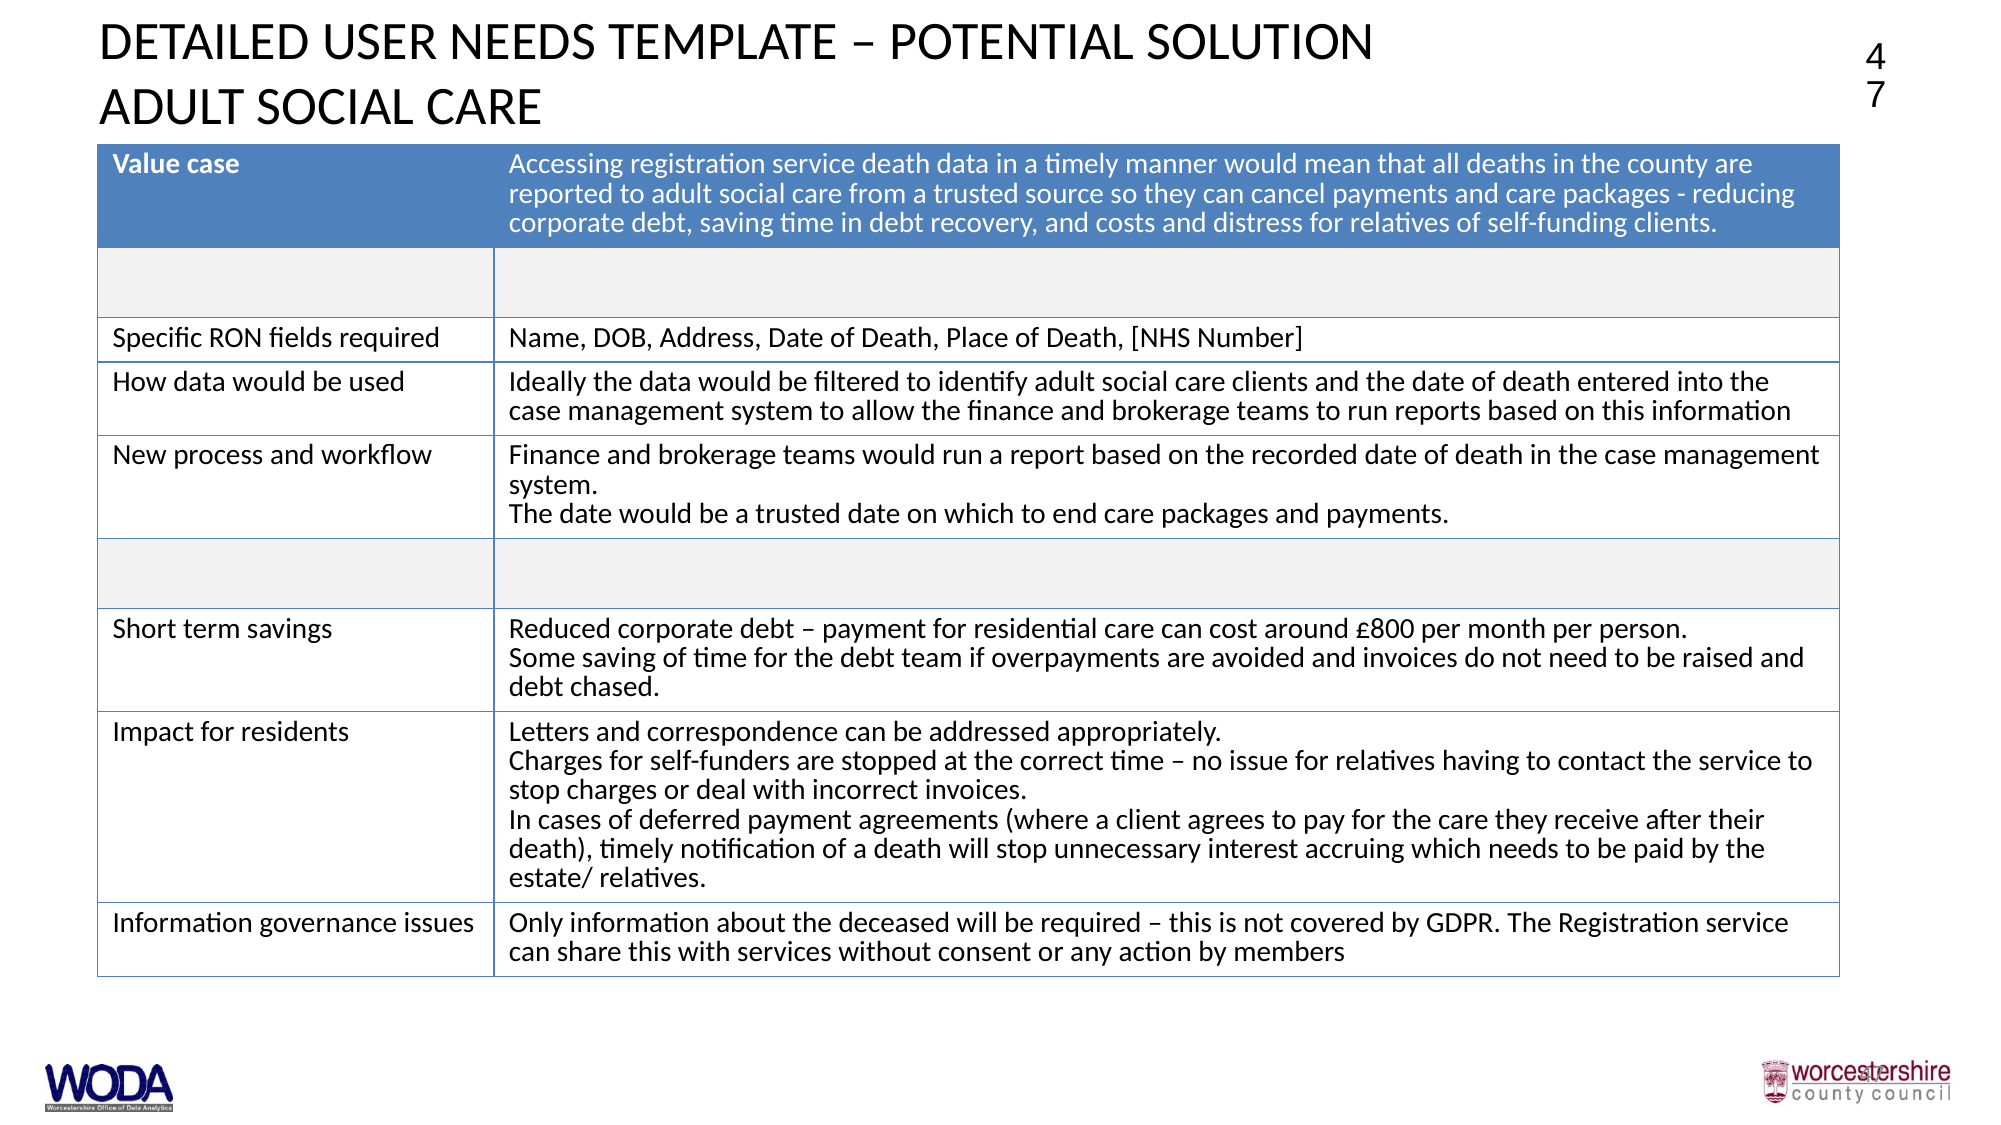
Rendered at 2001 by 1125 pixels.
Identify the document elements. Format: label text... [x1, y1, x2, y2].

table_cell Name, DOB, Address, Date of Death, Place of Death, [NHS Number] [495, 318, 1839, 361]
table_header Value case [98, 145, 493, 247]
table_cell How data would be used [98, 363, 493, 435]
table_cell [98, 539, 493, 608]
table_cell Specific RON fields required [98, 318, 493, 361]
slide_number <number> [1433, 1042, 1900, 1103]
picture [45, 1064, 173, 1112]
table_cell Impact for residents [98, 712, 493, 902]
table_cell [495, 248, 1839, 317]
table_cell Short term savings [98, 609, 493, 711]
picture [1749, 1049, 1971, 1114]
table_cell Letters and correspondence can be addressed appropriately. Charges for self-funders are stopped at the correct time – no issue for relatives having to contact the service to stop charges or deal with incorrect invoices. In cases of deferred payment agreements (where a client agrees to pay for the care they receive after their death), timely notification of a death will stop unnecessary interest accruing which needs to be paid by the estate/ relatives. [495, 712, 1839, 902]
table_cell [98, 248, 493, 317]
table_cell [495, 539, 1839, 608]
table_header Accessing registration service death data in a timely manner would mean that all deaths in the county are reported to adult social care from a trusted source so they can cancel payments and care packages - reducing corporate debt, saving time in debt recovery, and costs and distress for relatives of self-funding clients. [495, 145, 1839, 247]
table_cell Only information about the deceased will be required – this is not covered by GDPR. The Registration service can share this with services without consent or any action by members [495, 903, 1839, 976]
table_cell New process and workflow [98, 436, 493, 538]
table_cell Finance and brokerage teams would run a report based on the recorded date of death in the case management system. The date would be a trusted date on which to end care packages and payments. [495, 436, 1839, 538]
table_cell Ideally the data would be filtered to identify adult social care clients and the date of death entered into the case management system to allow the finance and brokerage teams to run reports based on this information [495, 363, 1839, 435]
table_cell Reduced corporate debt – payment for residential care can cost around £800 per month per person. Some saving of time for the debt team if overpayments are avoided and invoices do not need to be raised and debt chased. [495, 609, 1839, 711]
title DETAILED USER NEEDS TEMPLATE – POTENTIAL SOLUTION ADULT SOCIAL CARE [99, 5, 1900, 193]
table_cell Information governance issues [98, 903, 493, 976]
